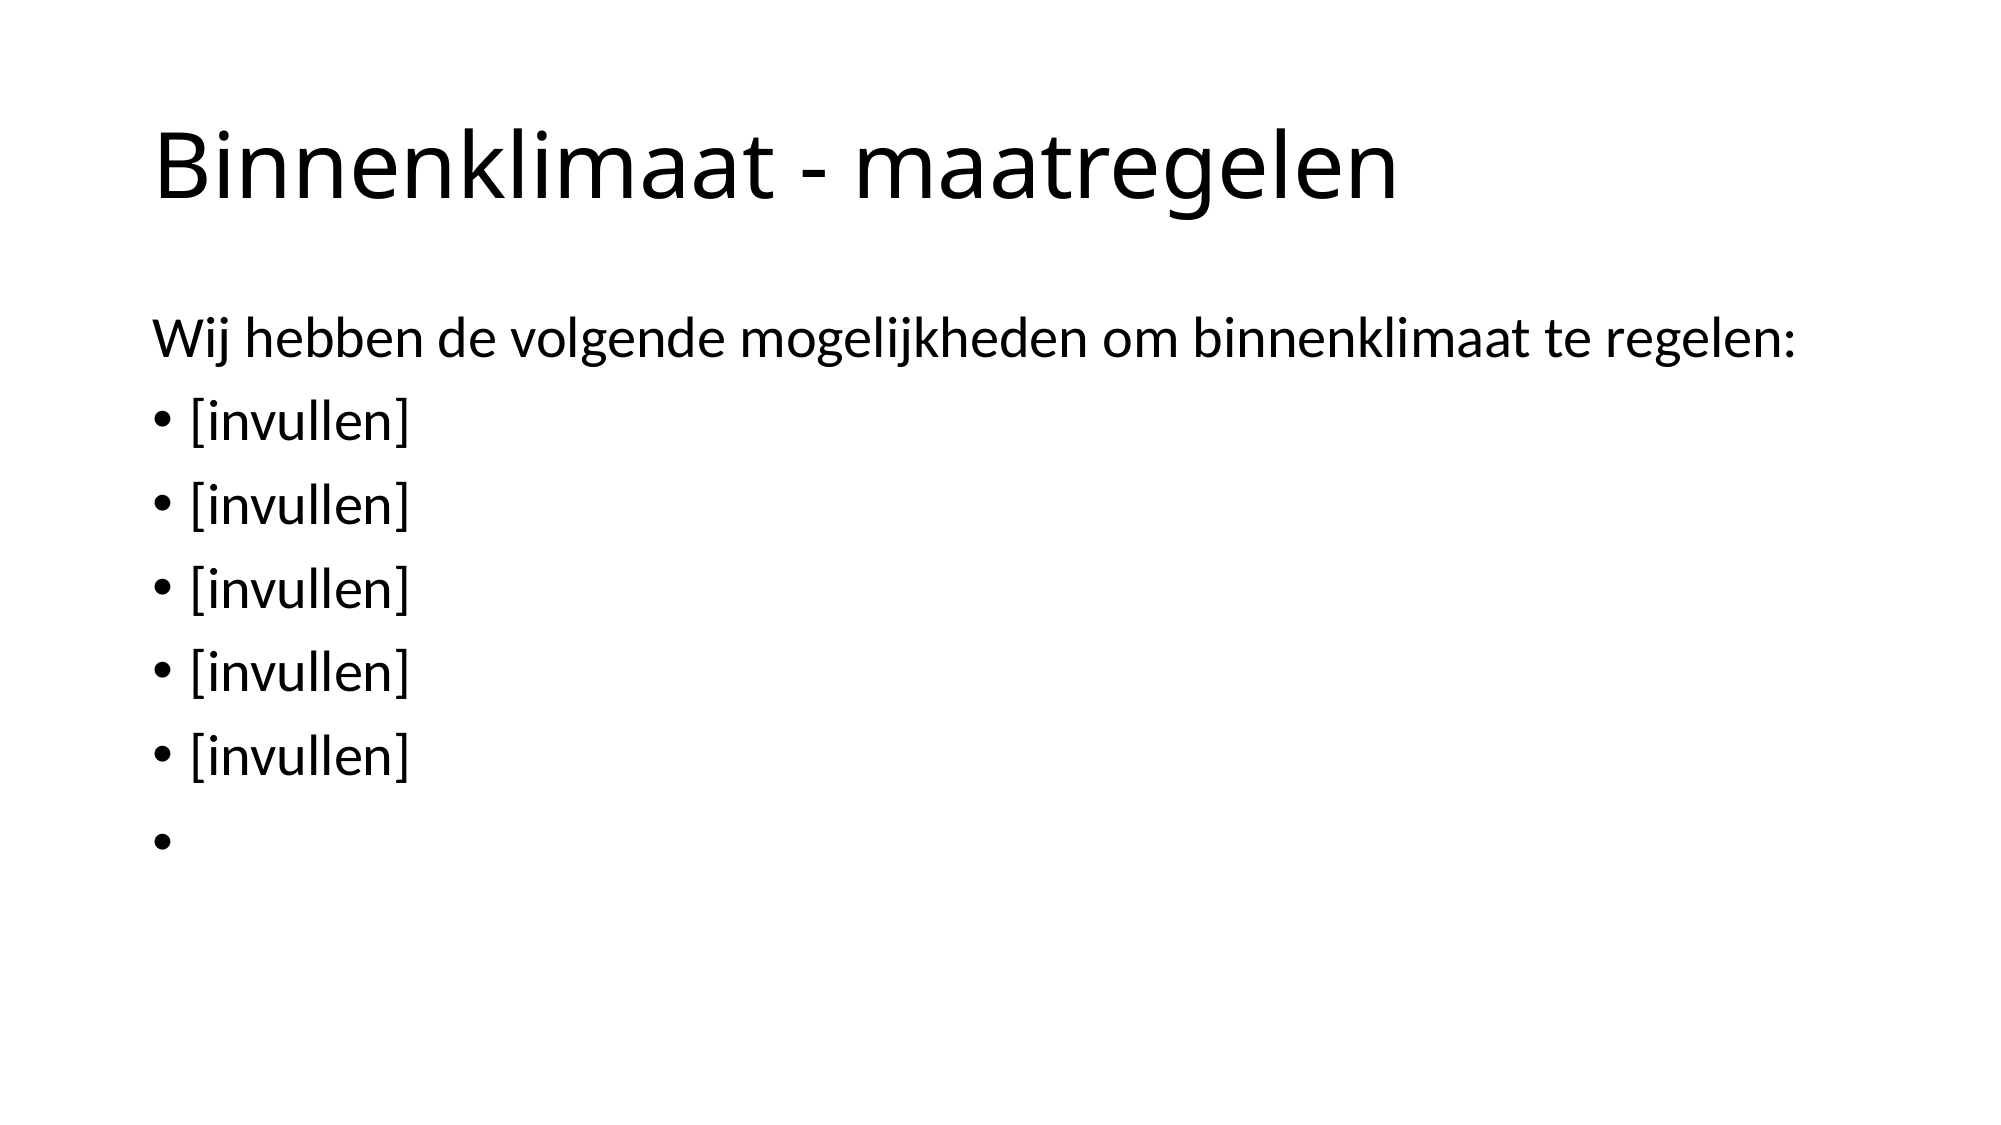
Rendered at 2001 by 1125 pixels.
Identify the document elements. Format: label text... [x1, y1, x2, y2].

title Binnenklimaat - maatregelen [137, 59, 1863, 278]
list Wij hebben de volgende mogelijkheden om binnenklimaat te regelen: [invullen] [invullen] [invullen] [invullen] [invullen] [137, 299, 1863, 1014]
